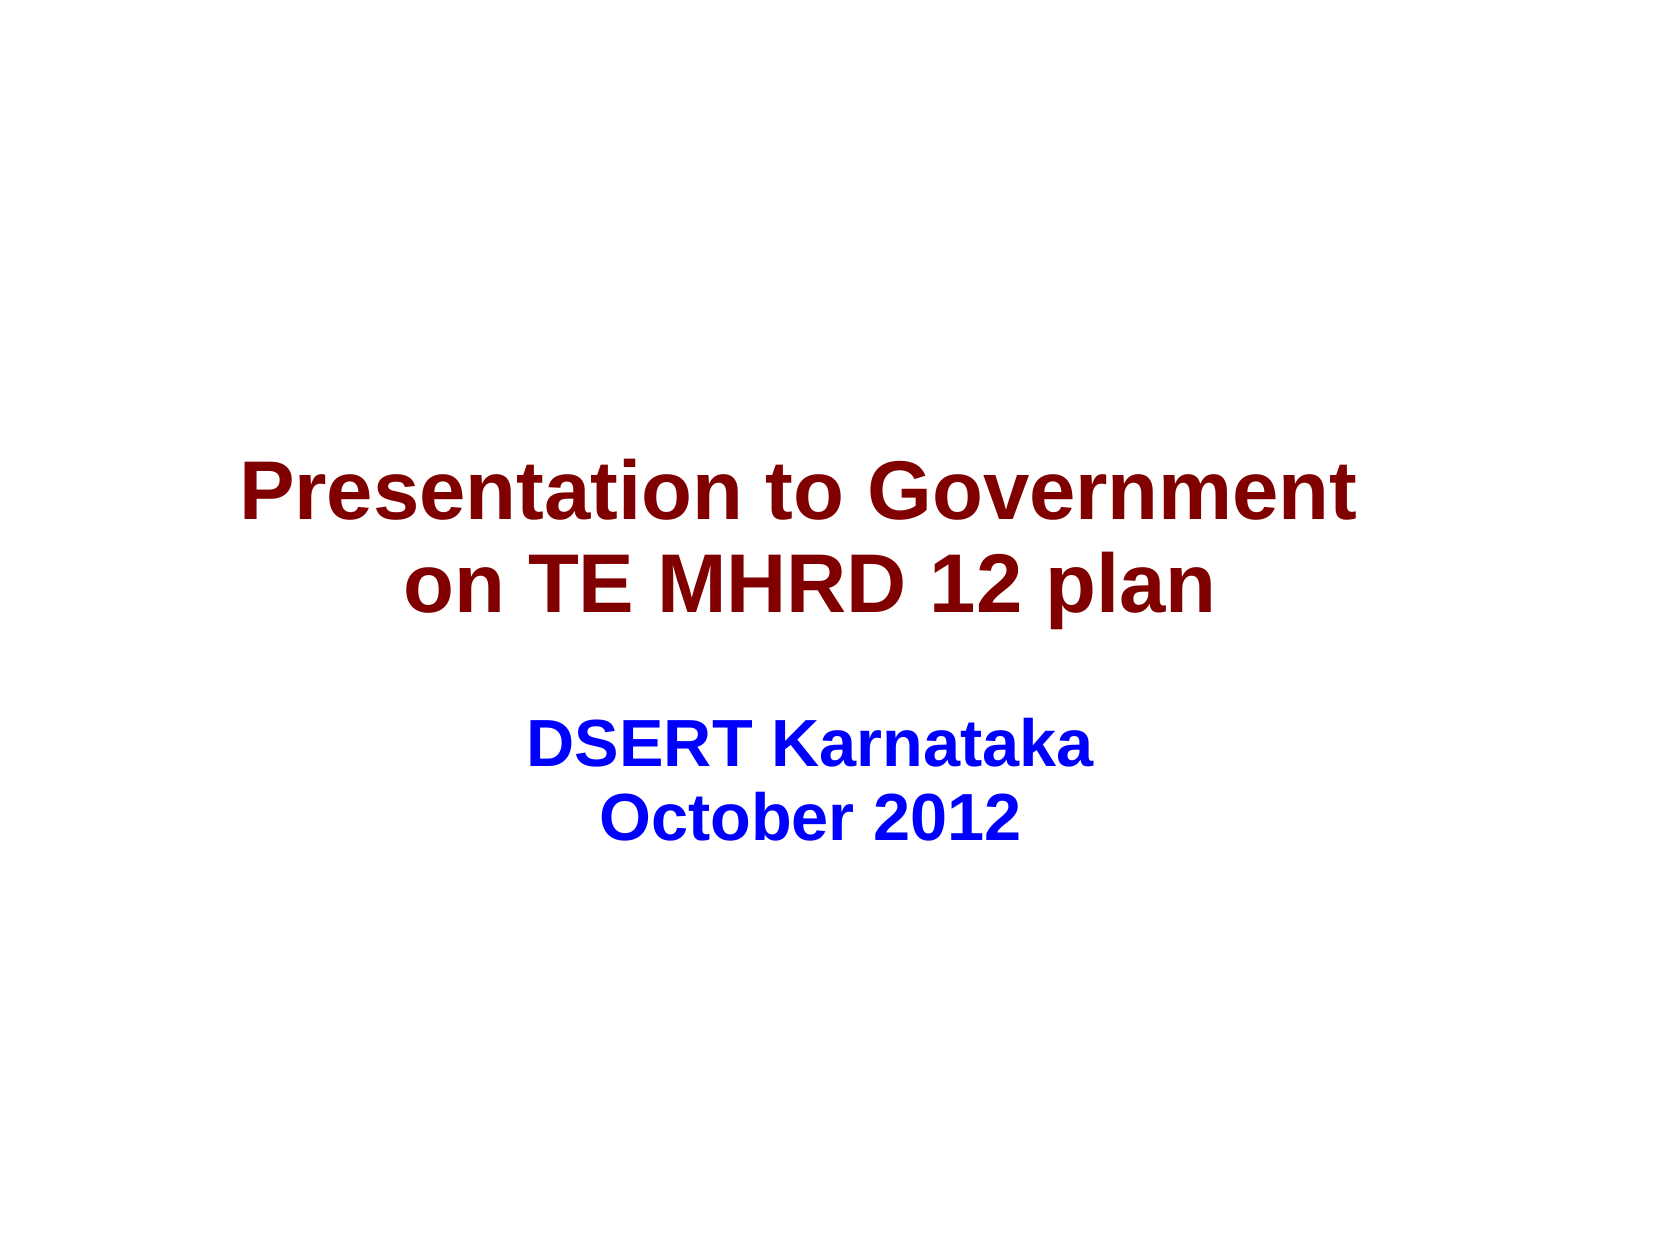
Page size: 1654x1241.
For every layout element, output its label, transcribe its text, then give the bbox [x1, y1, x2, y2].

subtitle Presentation to Government on TE MHRD 12 plan DSERT Karnataka October 2012 [82, 290, 1538, 1010]
